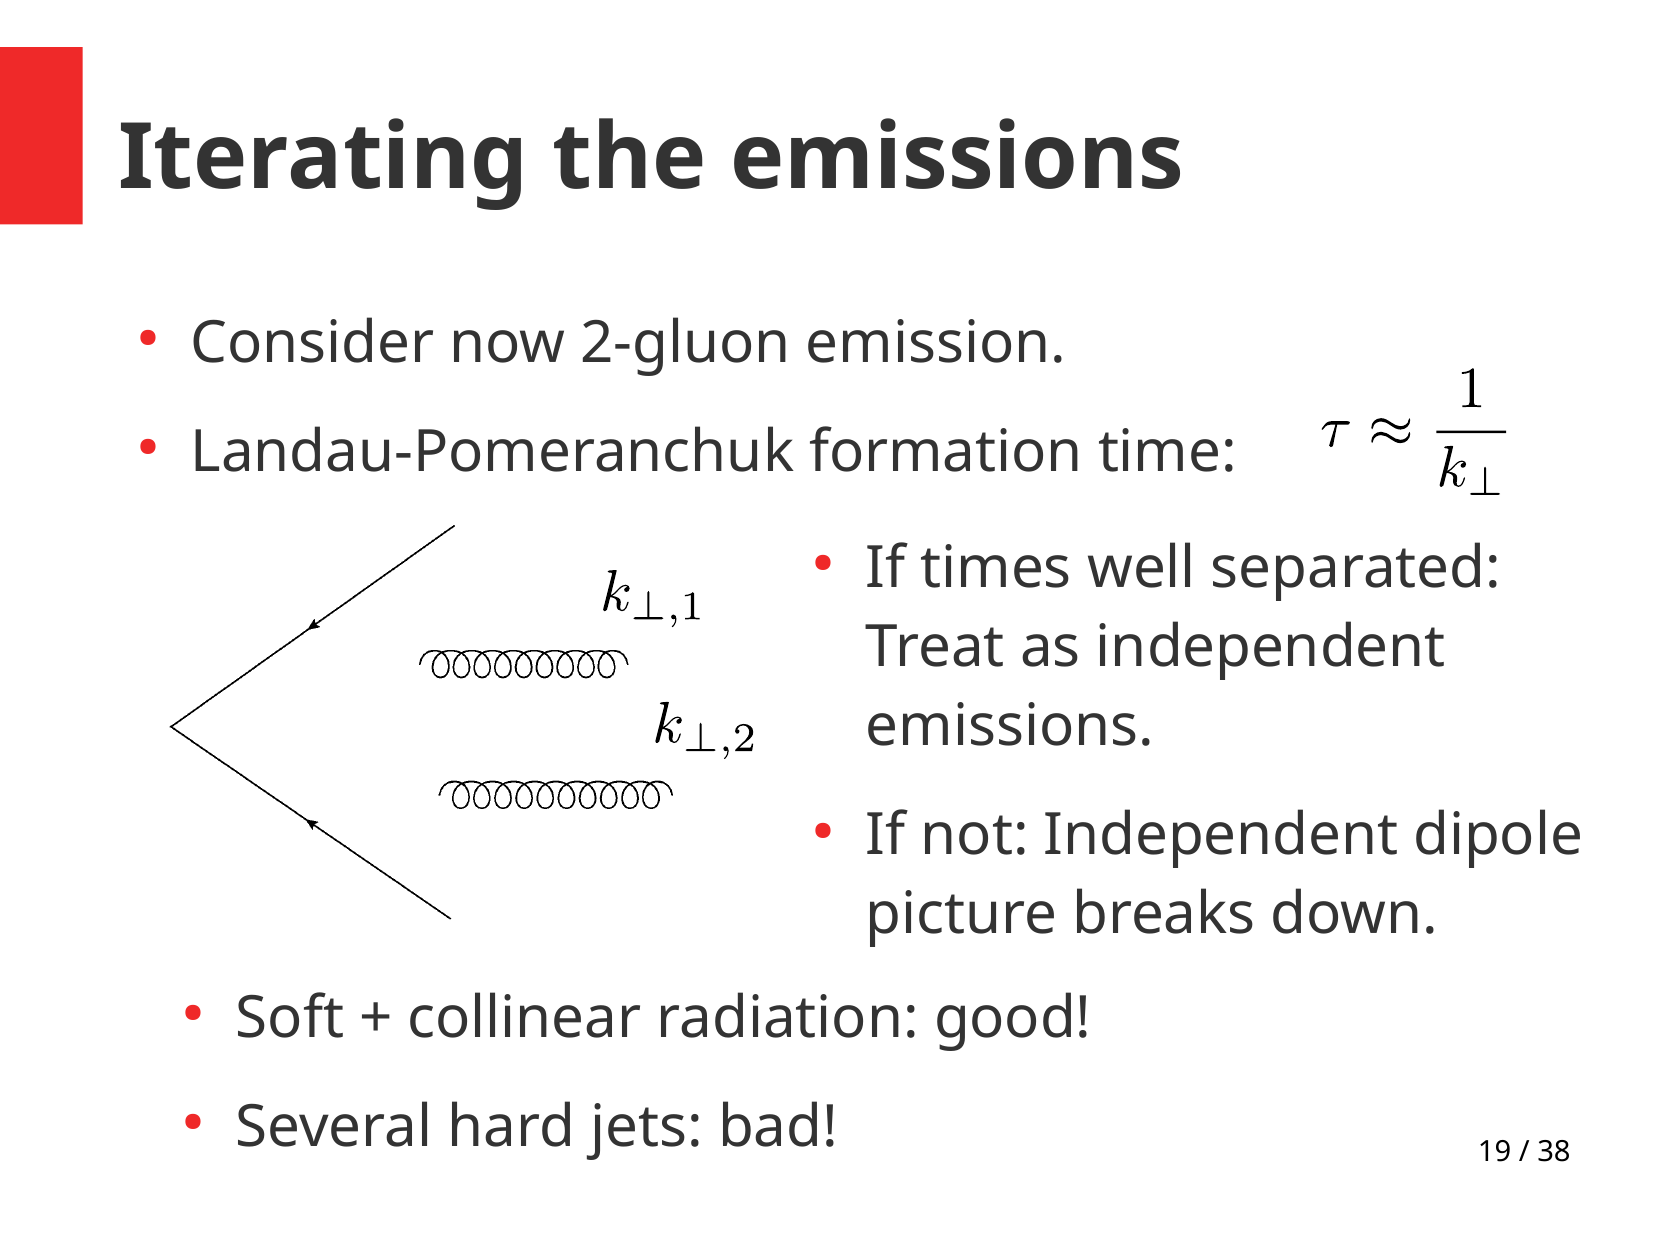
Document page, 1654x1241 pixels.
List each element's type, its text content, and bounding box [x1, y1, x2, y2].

list Consider now 2-gluon emission. Landau-Pomeranchuk formation time: [120, 300, 1538, 421]
text_box [600, 570, 704, 628]
text_box [1320, 368, 1507, 496]
list Soft + collinear radiation: good! Several hard jets: bad! [165, 975, 1516, 1171]
title Iterating the emissions [118, 49, 1571, 257]
list If times well separated: Treat as independent emissions. If not: Independent dipole picture breaks down. [795, 525, 1591, 946]
picture [169, 524, 676, 922]
text_box [652, 701, 756, 760]
